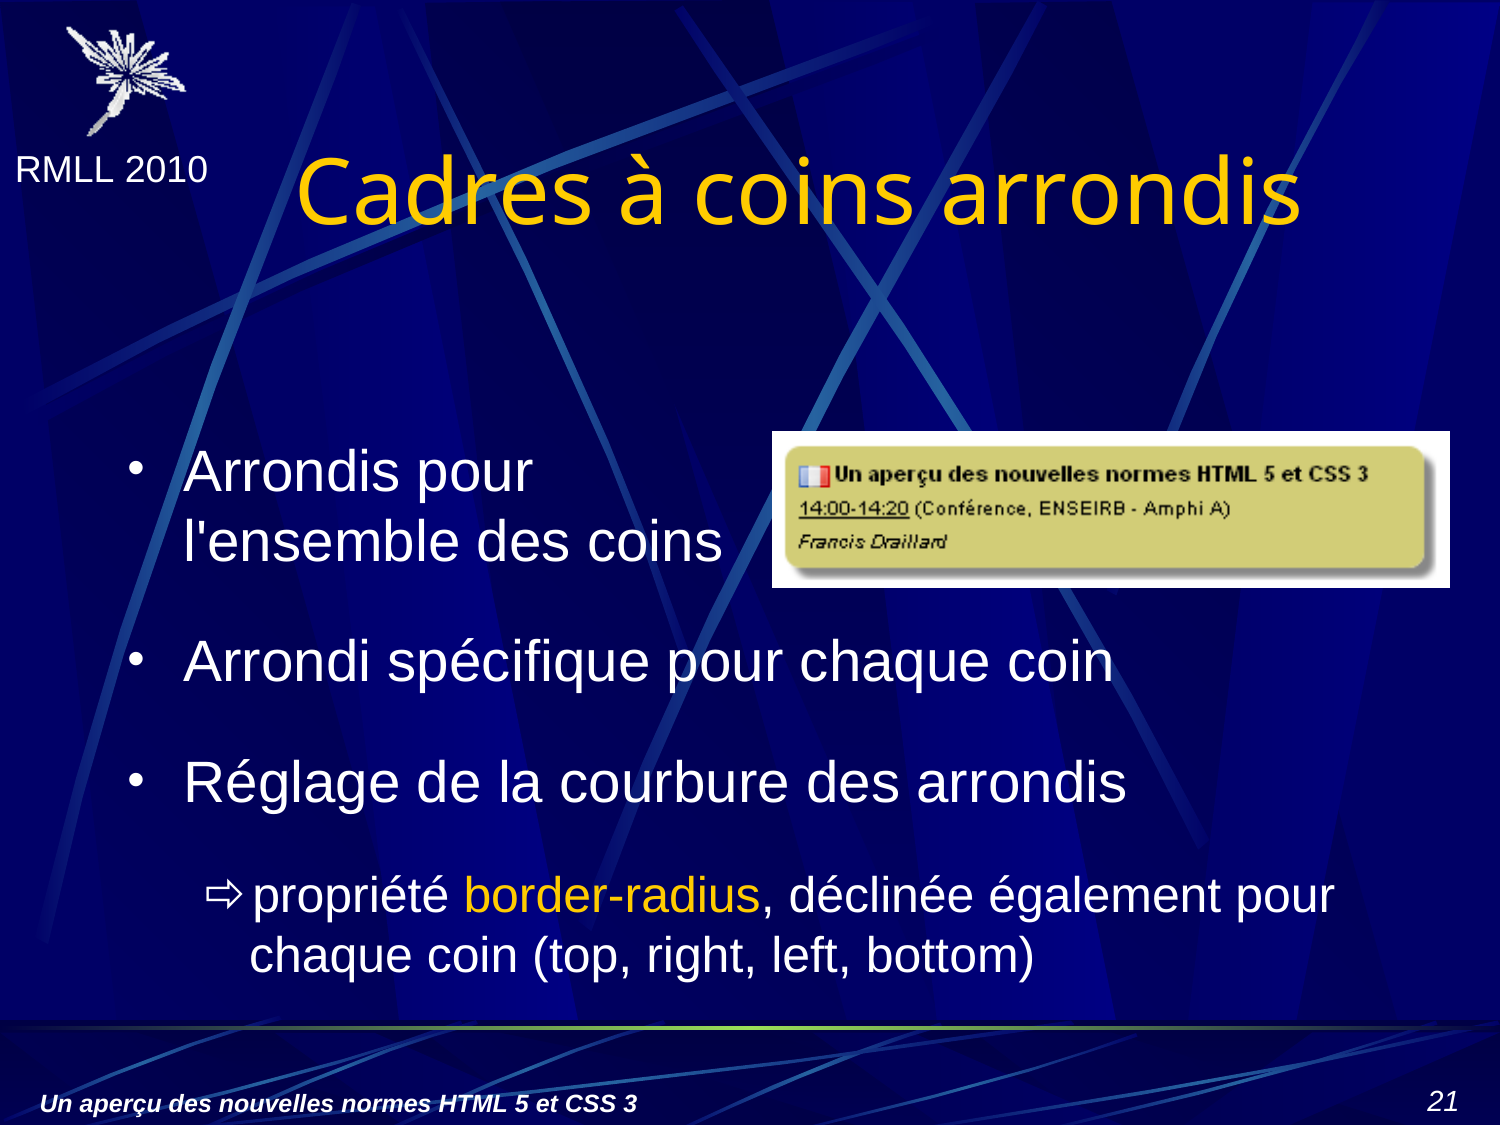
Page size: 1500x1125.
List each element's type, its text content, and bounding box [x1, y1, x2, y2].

picture [62, 24, 188, 138]
title Cadres à coins arrondis [224, 69, 1375, 306]
picture [772, 431, 1450, 588]
list Arrondis pour l'ensemble des coins Arrondi spécifique pour chaque coin Réglage de la courbure des arrondis propriété border-radius, déclinée également pour chaque coin (top, right, left, bottom) [112, 425, 1463, 1001]
